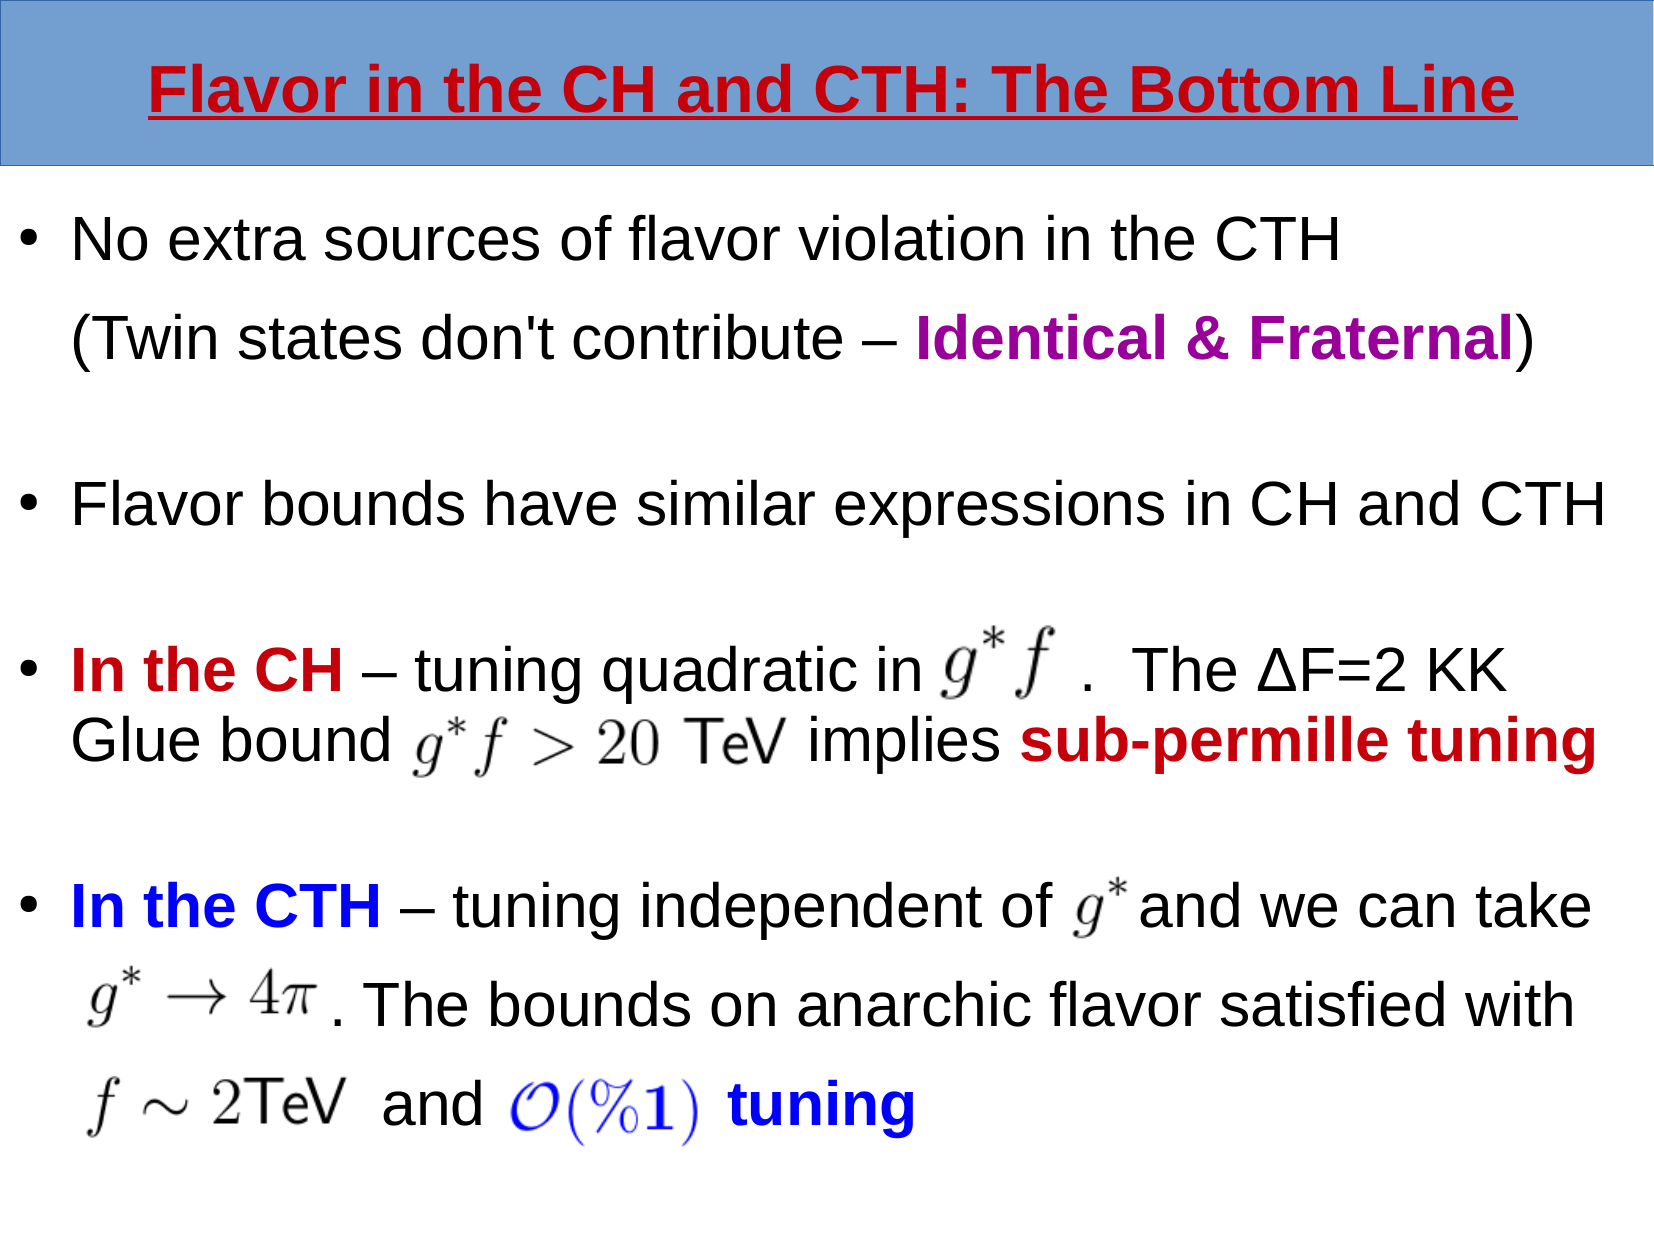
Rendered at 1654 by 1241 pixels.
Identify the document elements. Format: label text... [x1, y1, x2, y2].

picture [75, 963, 330, 1042]
picture [405, 704, 798, 789]
text_box [0, 0, 1654, 166]
picture [1070, 874, 1140, 948]
title Flavor in the CH and CTH: The Bottom Line [47, 25, 1584, 153]
picture [492, 1071, 715, 1158]
list No extra sources of flavor violation in the CTH (Twin states don't contribute – Identical & Fraternal) Flavor bounds have similar expressions in CH and CTH In the CH – tuning quadratic in . The ΔF=2 KK Glue bound implies sub-permille tuning In the CTH – tuning independent of and we can take . The bounds on anarchic flavor satisfied with and tuning [0, 204, 1636, 1150]
picture [79, 1067, 355, 1149]
picture [931, 624, 1065, 715]
